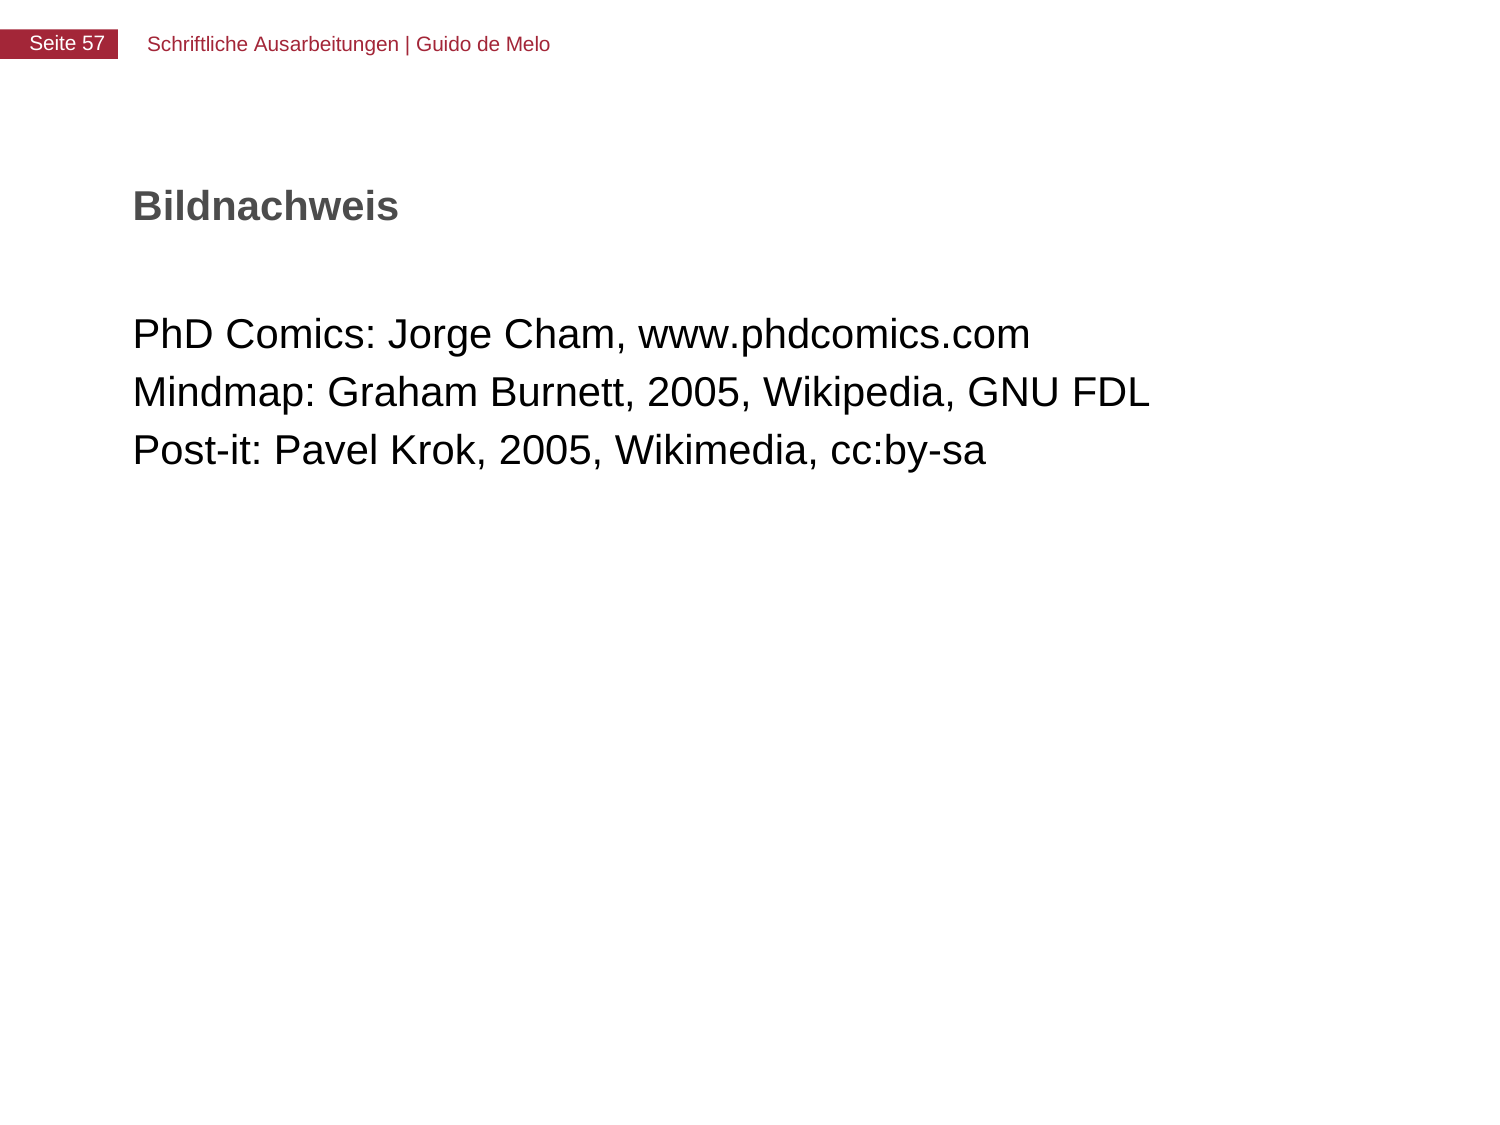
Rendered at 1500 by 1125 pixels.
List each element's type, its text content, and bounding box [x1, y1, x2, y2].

title Bildnachweis [132, 149, 1413, 258]
list PhD Comics: Jorge Cham, www.phdcomics.com Mindmap: Graham Burnett, 2005, Wikipedia, GNU FDL Post-it: Pavel Krok, 2005, Wikimedia, cc:by-sa [132, 287, 1371, 888]
